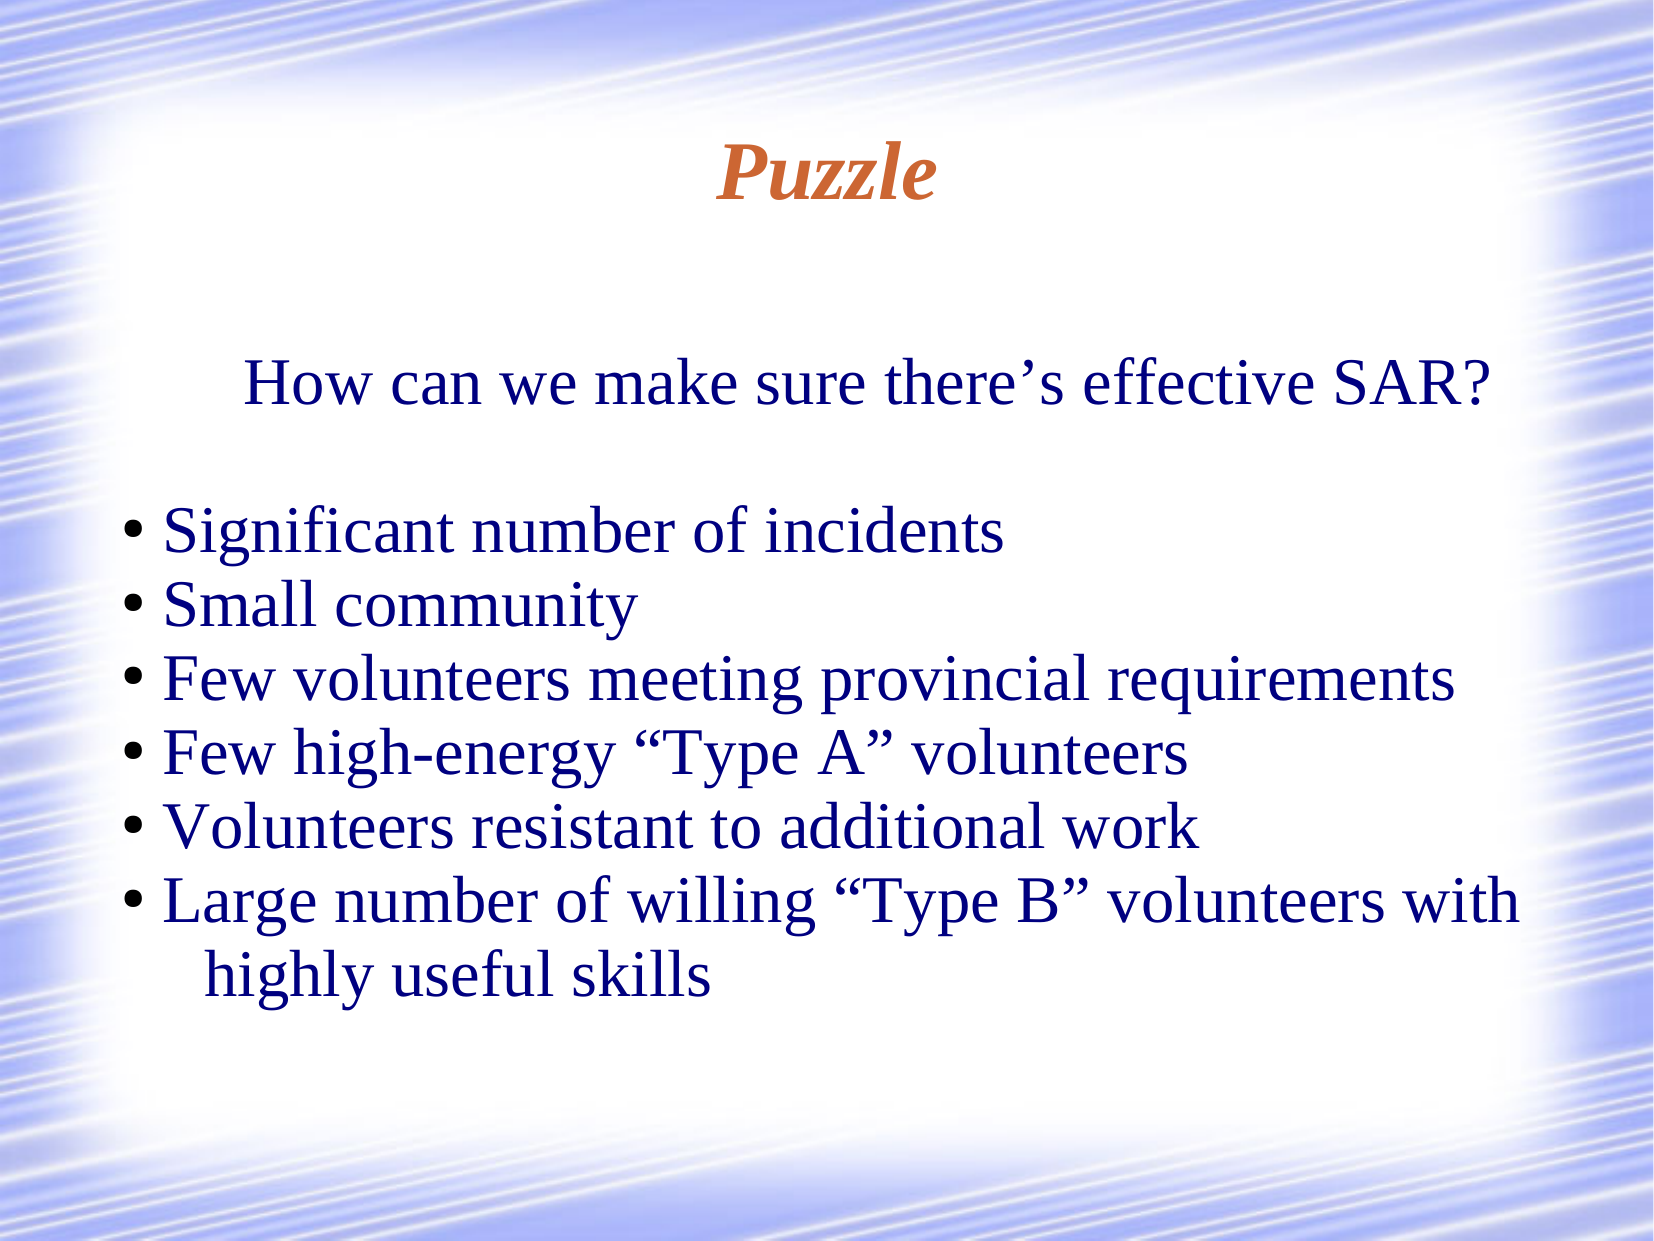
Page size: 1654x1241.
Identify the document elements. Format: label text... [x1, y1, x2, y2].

title Puzzle [121, 67, 1534, 275]
picture [0, 0, 1654, 1241]
list How can we make sure there’s effective SAR? Significant number of incidents Small community Few volunteers meeting provincial requirements Few high-energy “Type A” volunteers Volunteers resistant to additional work Large number of willing “Type B” volunteers with highly useful skills [121, 344, 1534, 1065]
